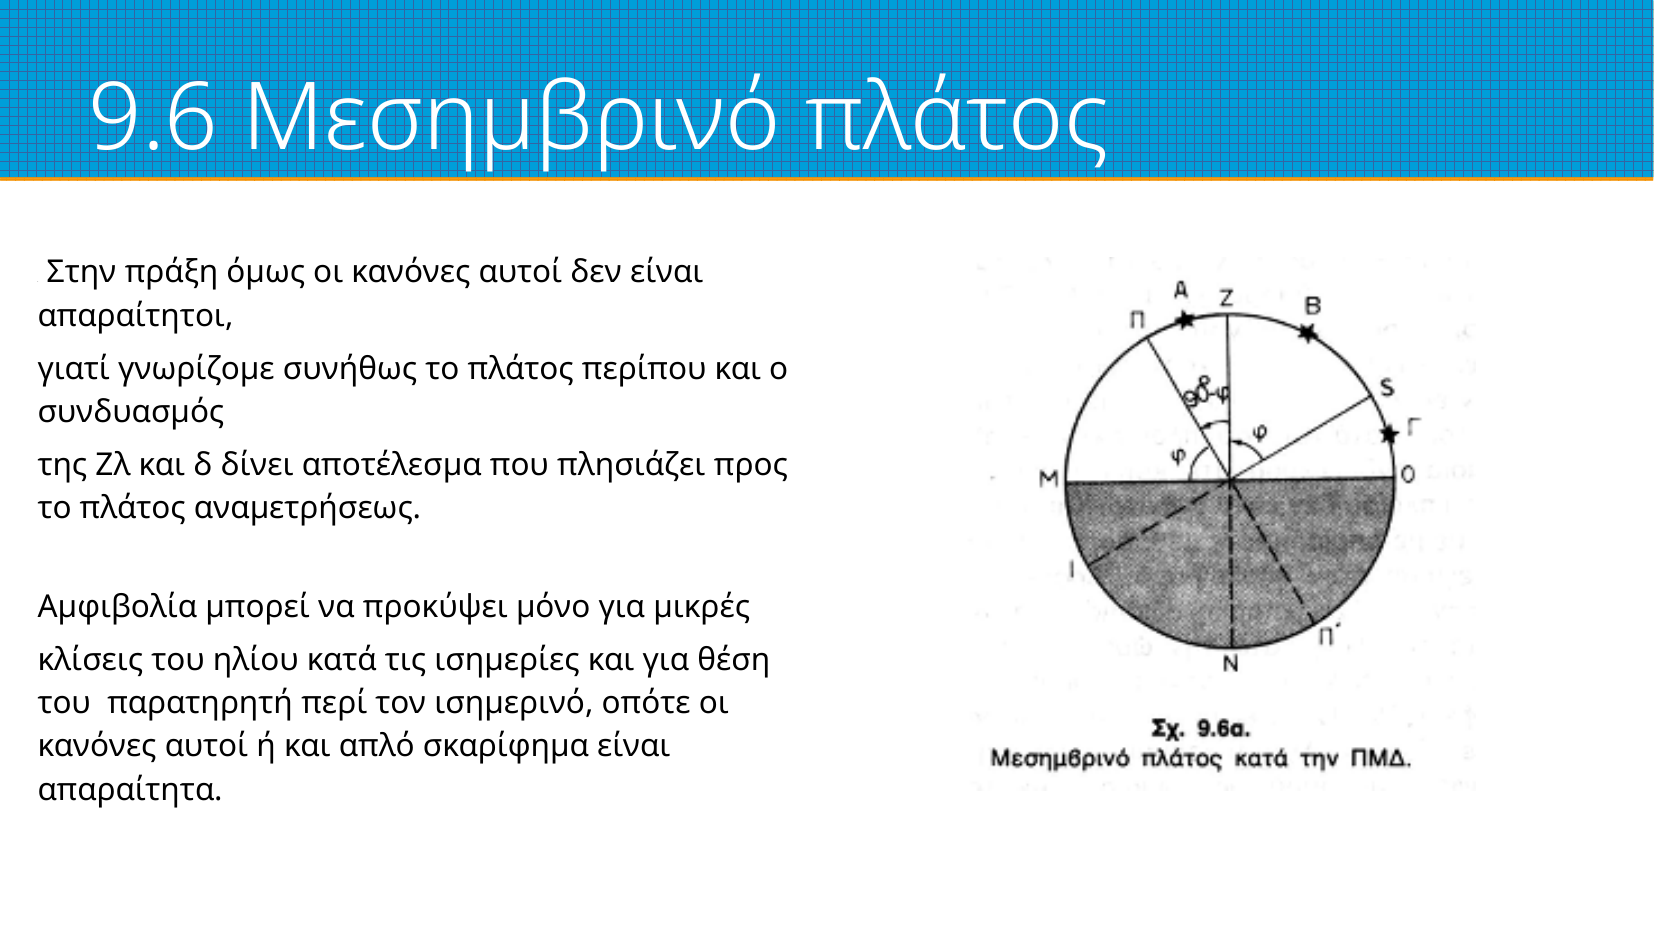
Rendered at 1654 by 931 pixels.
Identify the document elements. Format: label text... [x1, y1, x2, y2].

list . Στην πράξη όμως οι κανόνες αυτοί δεν είναι απαραίτητοι, γιατί γνωρίζομε συνήθως το πλάτος περίπου και ο συνδυασμός της Ζλ και δ δίνει αποτέλεσμα που πλησιάζει προς το πλάτος αναμετρήσεως. Αμφιβολία μπορεί να προκύψει μόνο για μικρές κλίσεις του ηλίου κατά τις ισημερίες και για θέση του παρατηρητή περί τον ισημερινό, οπότε οι κανόνες αυτοί ή και απλό σκαρίφημα είναι απαραίτητα. [37, 249, 809, 826]
picture [935, 257, 1476, 791]
title 9.6 Μεσημβρινό πλάτος [88, 14, 1565, 178]
